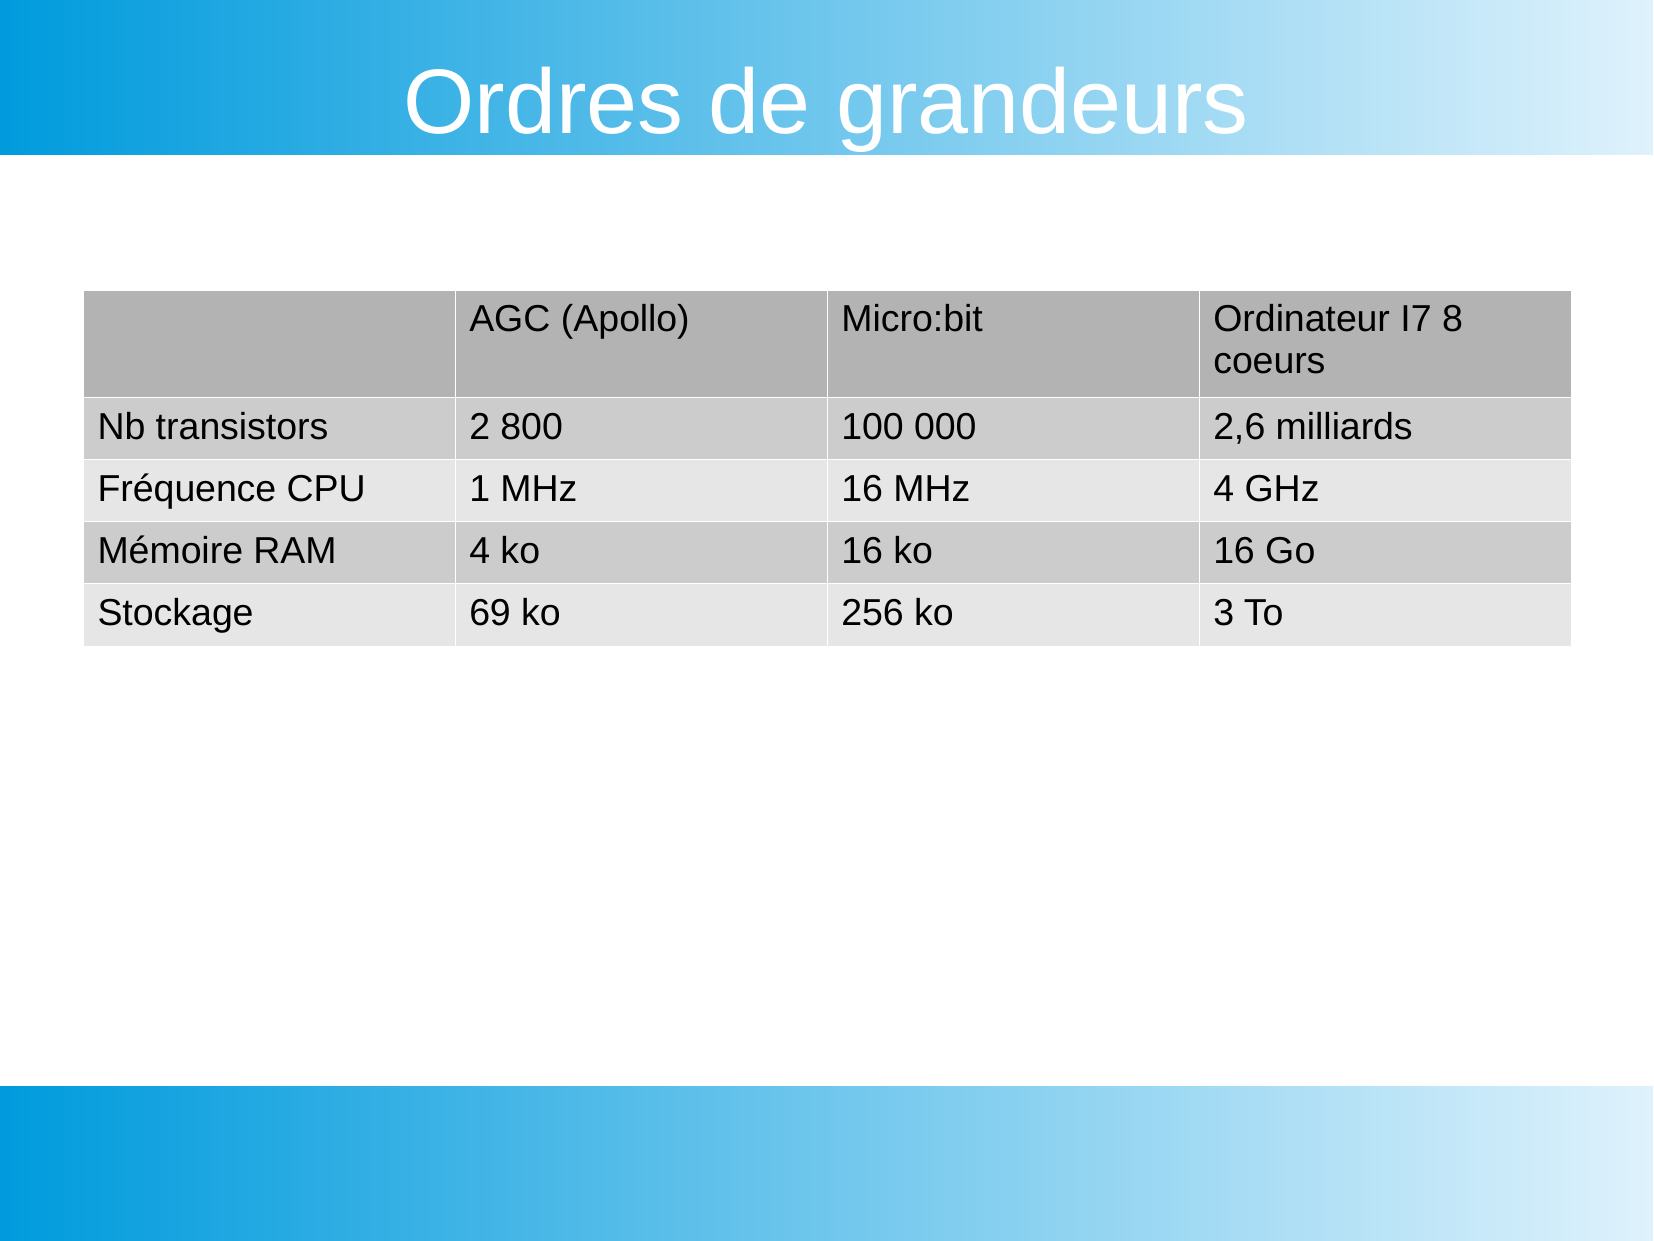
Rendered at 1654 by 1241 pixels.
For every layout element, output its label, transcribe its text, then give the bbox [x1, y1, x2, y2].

table_cell 2 800 [456, 398, 827, 459]
table_cell 256 ko [828, 584, 1199, 646]
table_header Ordinateur I7 8 coeurs [1200, 291, 1571, 397]
table_cell 69 ko [456, 584, 827, 646]
table_header AGC (Apollo) [456, 291, 827, 397]
table_cell 16 MHz [828, 460, 1199, 521]
table_cell 4 ko [456, 522, 827, 583]
table_header [84, 291, 455, 397]
table_cell Fréquence CPU [84, 460, 455, 521]
table_cell Stockage [84, 584, 455, 646]
table_cell 16 Go [1200, 522, 1571, 583]
table_cell 100 000 [828, 398, 1199, 459]
table_cell Mémoire RAM [84, 522, 455, 583]
table_cell 1 MHz [456, 460, 827, 521]
table_cell 16 ko [828, 522, 1199, 583]
table_cell 2,6 milliards [1200, 398, 1571, 459]
table_header Micro:bit [828, 291, 1199, 397]
table_cell 4 GHz [1200, 460, 1571, 521]
title Ordres de grandeurs [82, 49, 1571, 155]
table_cell 3 To [1200, 584, 1571, 646]
table_cell Nb transistors [84, 398, 455, 459]
